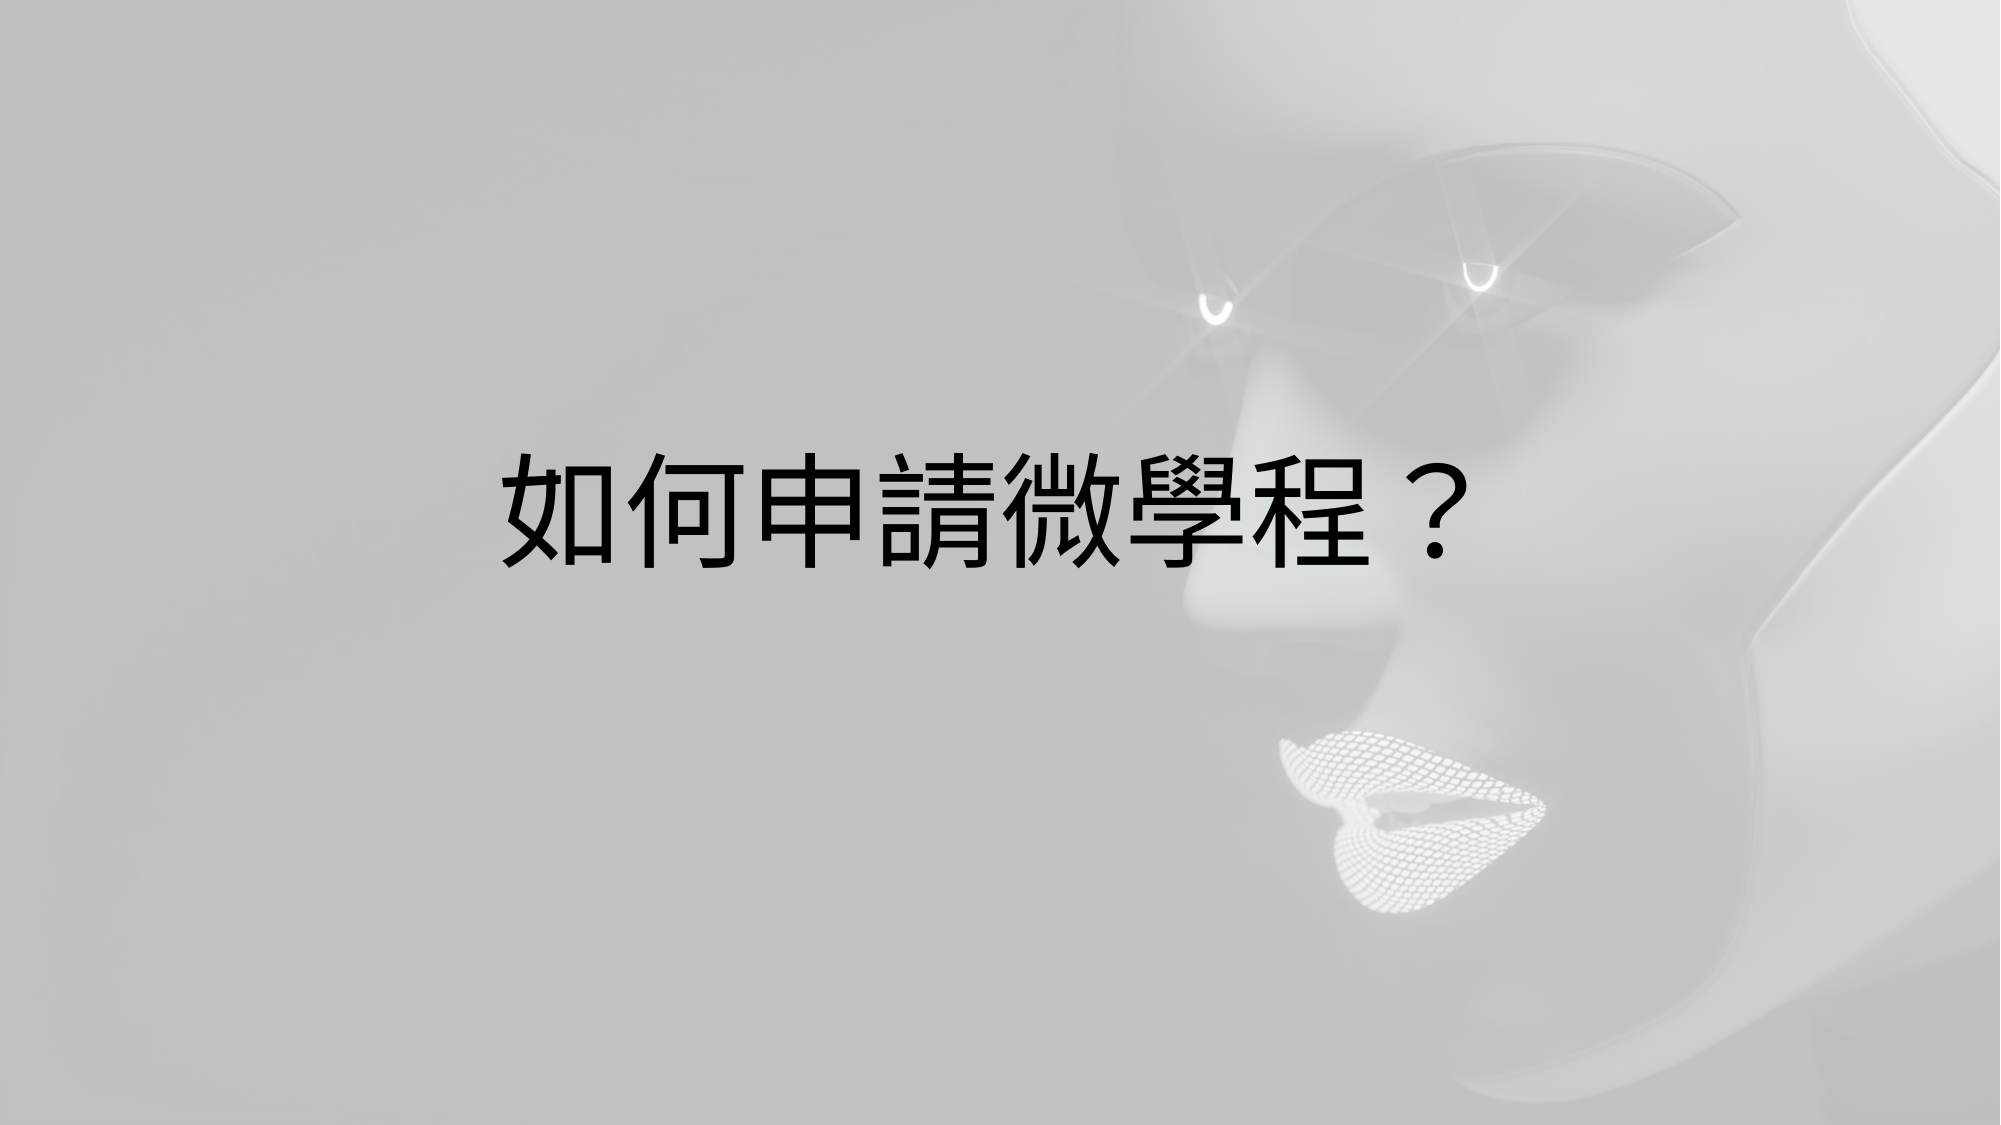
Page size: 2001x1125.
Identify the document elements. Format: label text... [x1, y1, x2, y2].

title 如何申請微學程？ [136, 280, 1862, 592]
